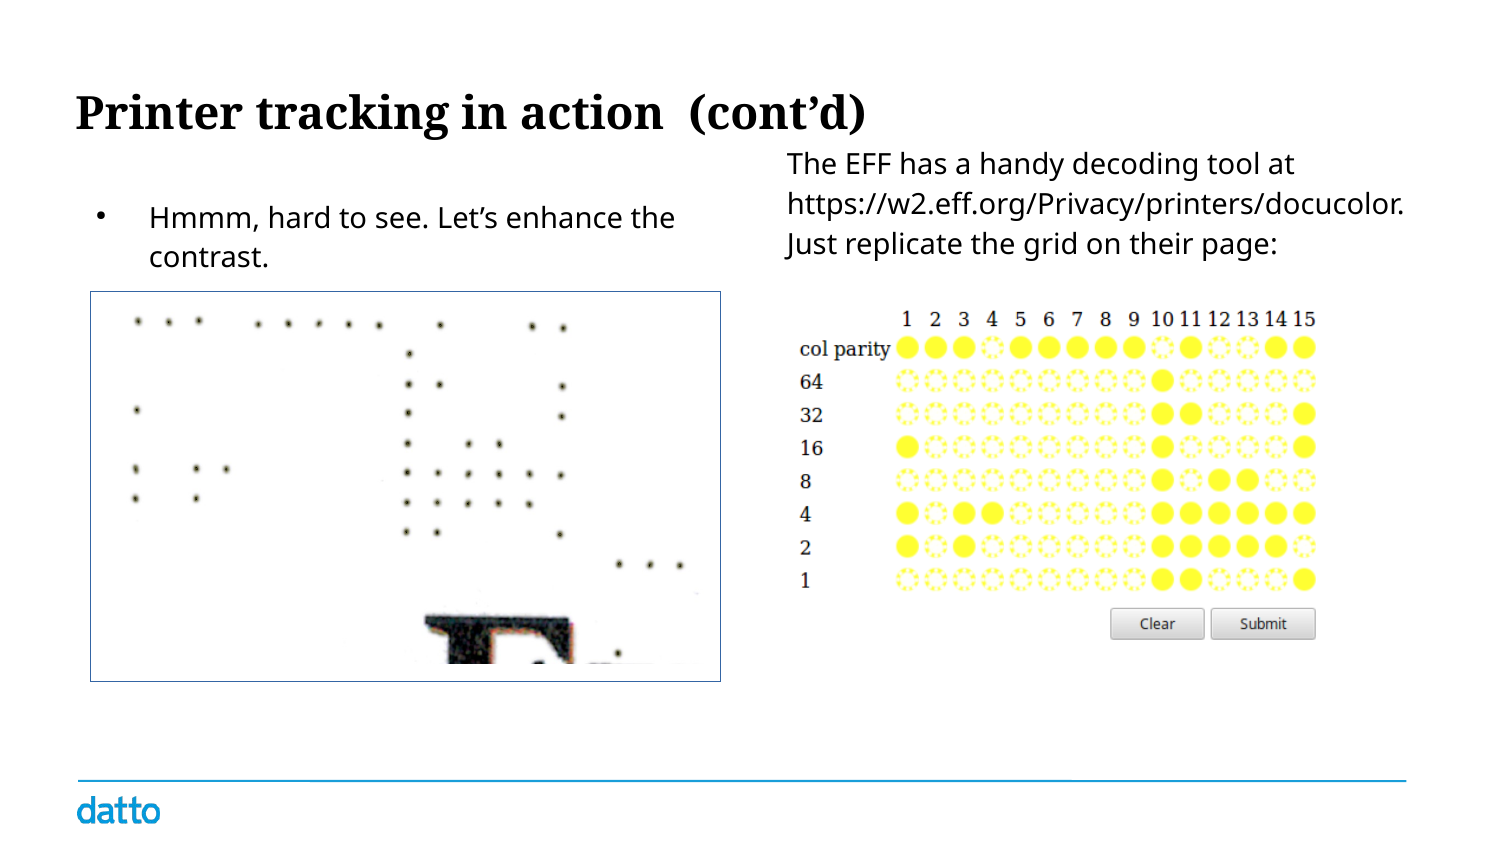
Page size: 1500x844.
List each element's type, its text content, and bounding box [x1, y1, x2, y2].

picture [122, 808, 133, 824]
list The EFF has a handy decoding tool at https://w2.eff.org/Privacy/printers/docucolor. Just replicate the grid on their page: [786, 143, 1441, 277]
picture [77, 796, 91, 808]
picture [95, 796, 133, 824]
picture [795, 299, 1408, 661]
picture [82, 808, 91, 819]
picture [146, 808, 156, 819]
picture [104, 303, 706, 664]
picture [136, 796, 160, 824]
title Printer tracking in action (cont’d) [75, 51, 1404, 172]
list Hmmm, hard to see. Let’s enhance the contrast. [78, 197, 721, 286]
